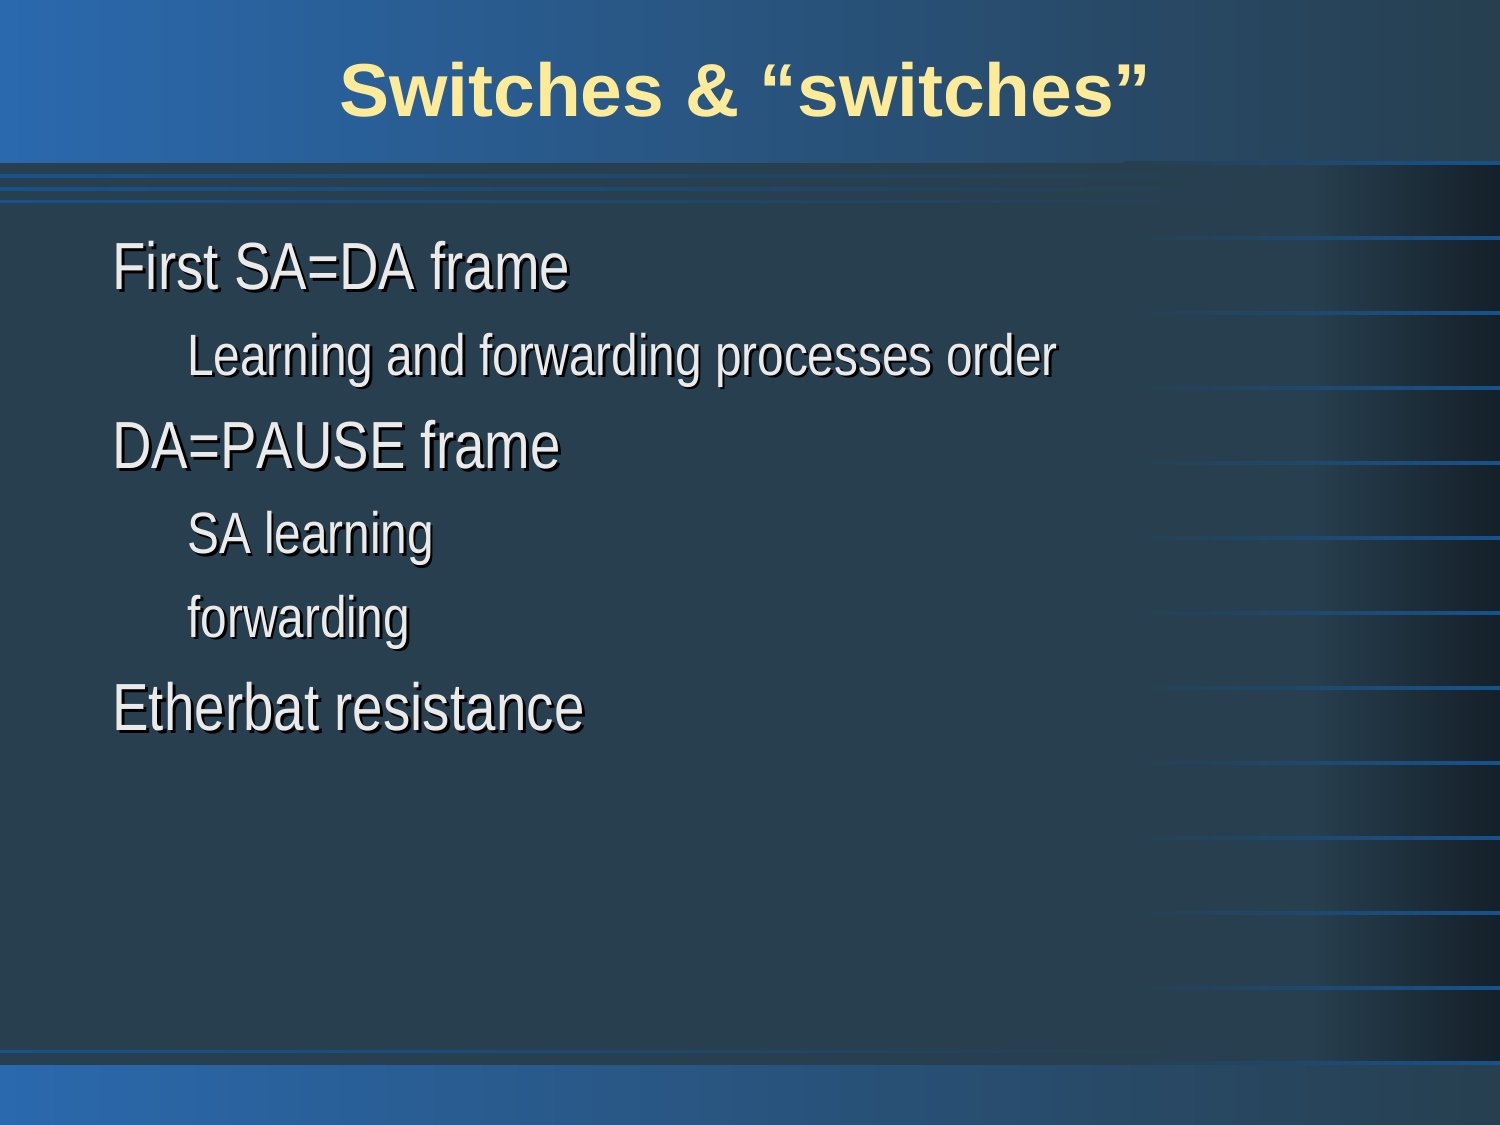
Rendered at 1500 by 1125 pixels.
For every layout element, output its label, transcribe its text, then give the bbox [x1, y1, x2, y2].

list First SA=DA frame Learning and forwarding processes order DA=PAUSE frame SA learning forwarding Etherbat resistance [112, 224, 1388, 1038]
title Switches & “switches” [83, 24, 1409, 151]
